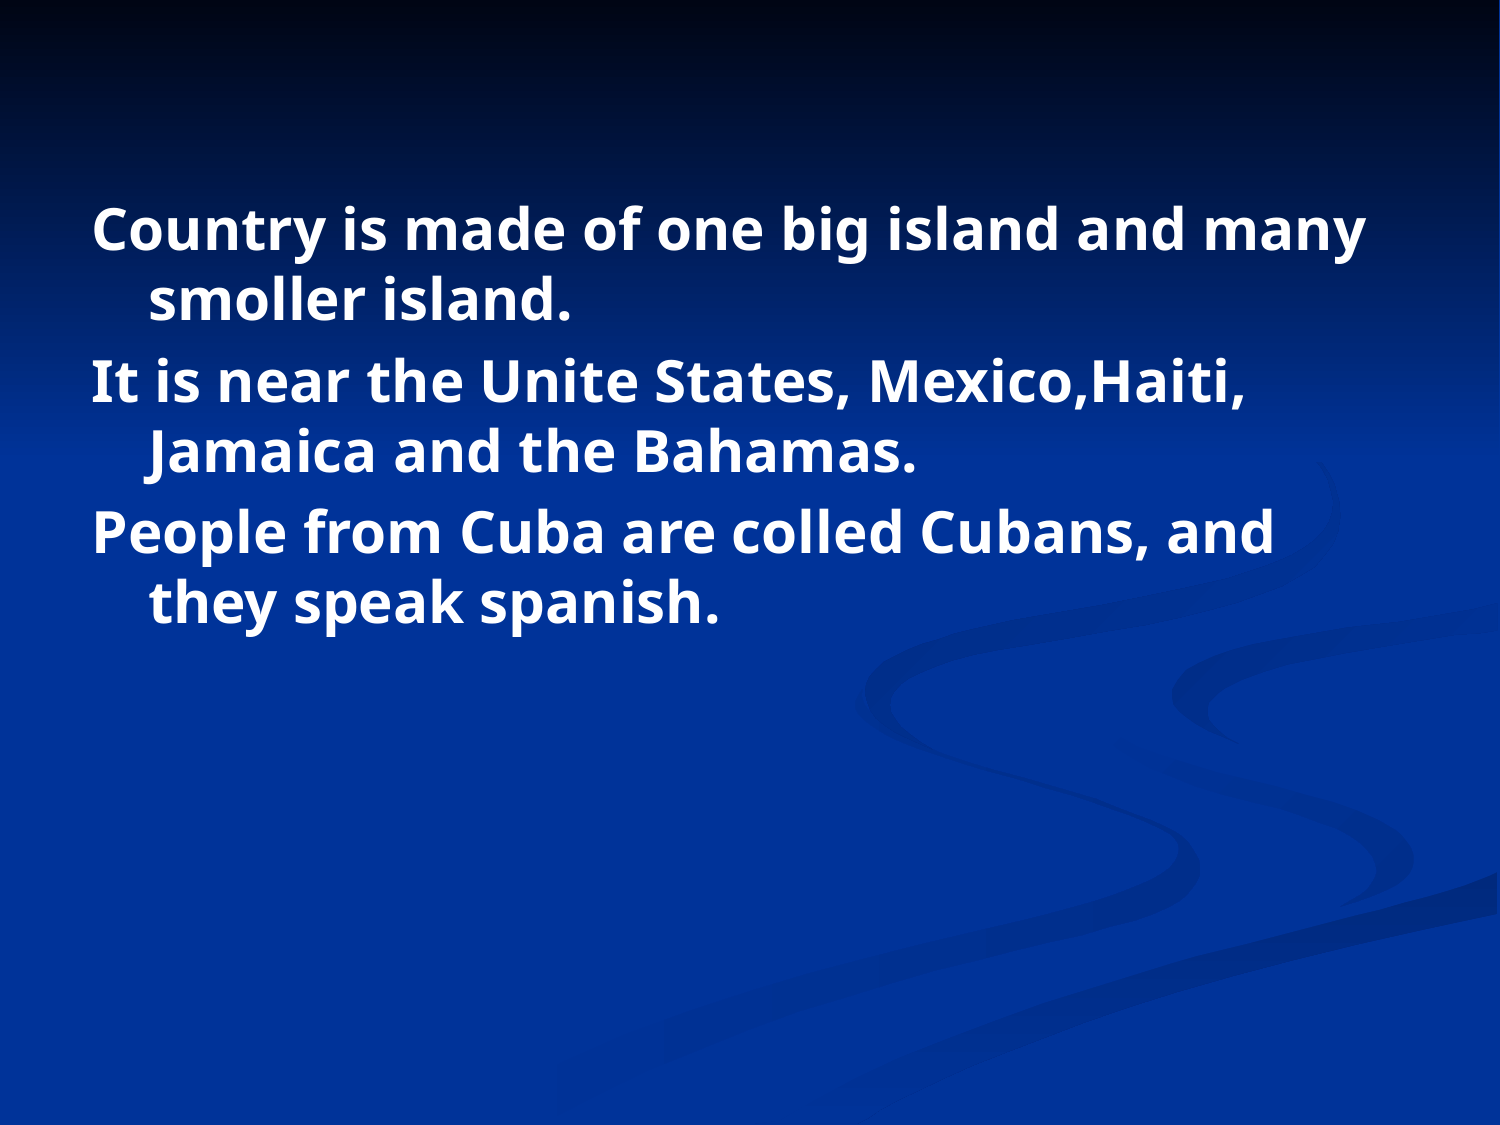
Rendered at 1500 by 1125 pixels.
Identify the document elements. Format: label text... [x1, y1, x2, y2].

list Country is made of one big island and many smoller island. It is near the Unite States, Mexico,Haiti, Jamaica and the Bahamas. People from Cuba are colled Cubans, and they speak spanish. [76, 184, 1430, 939]
